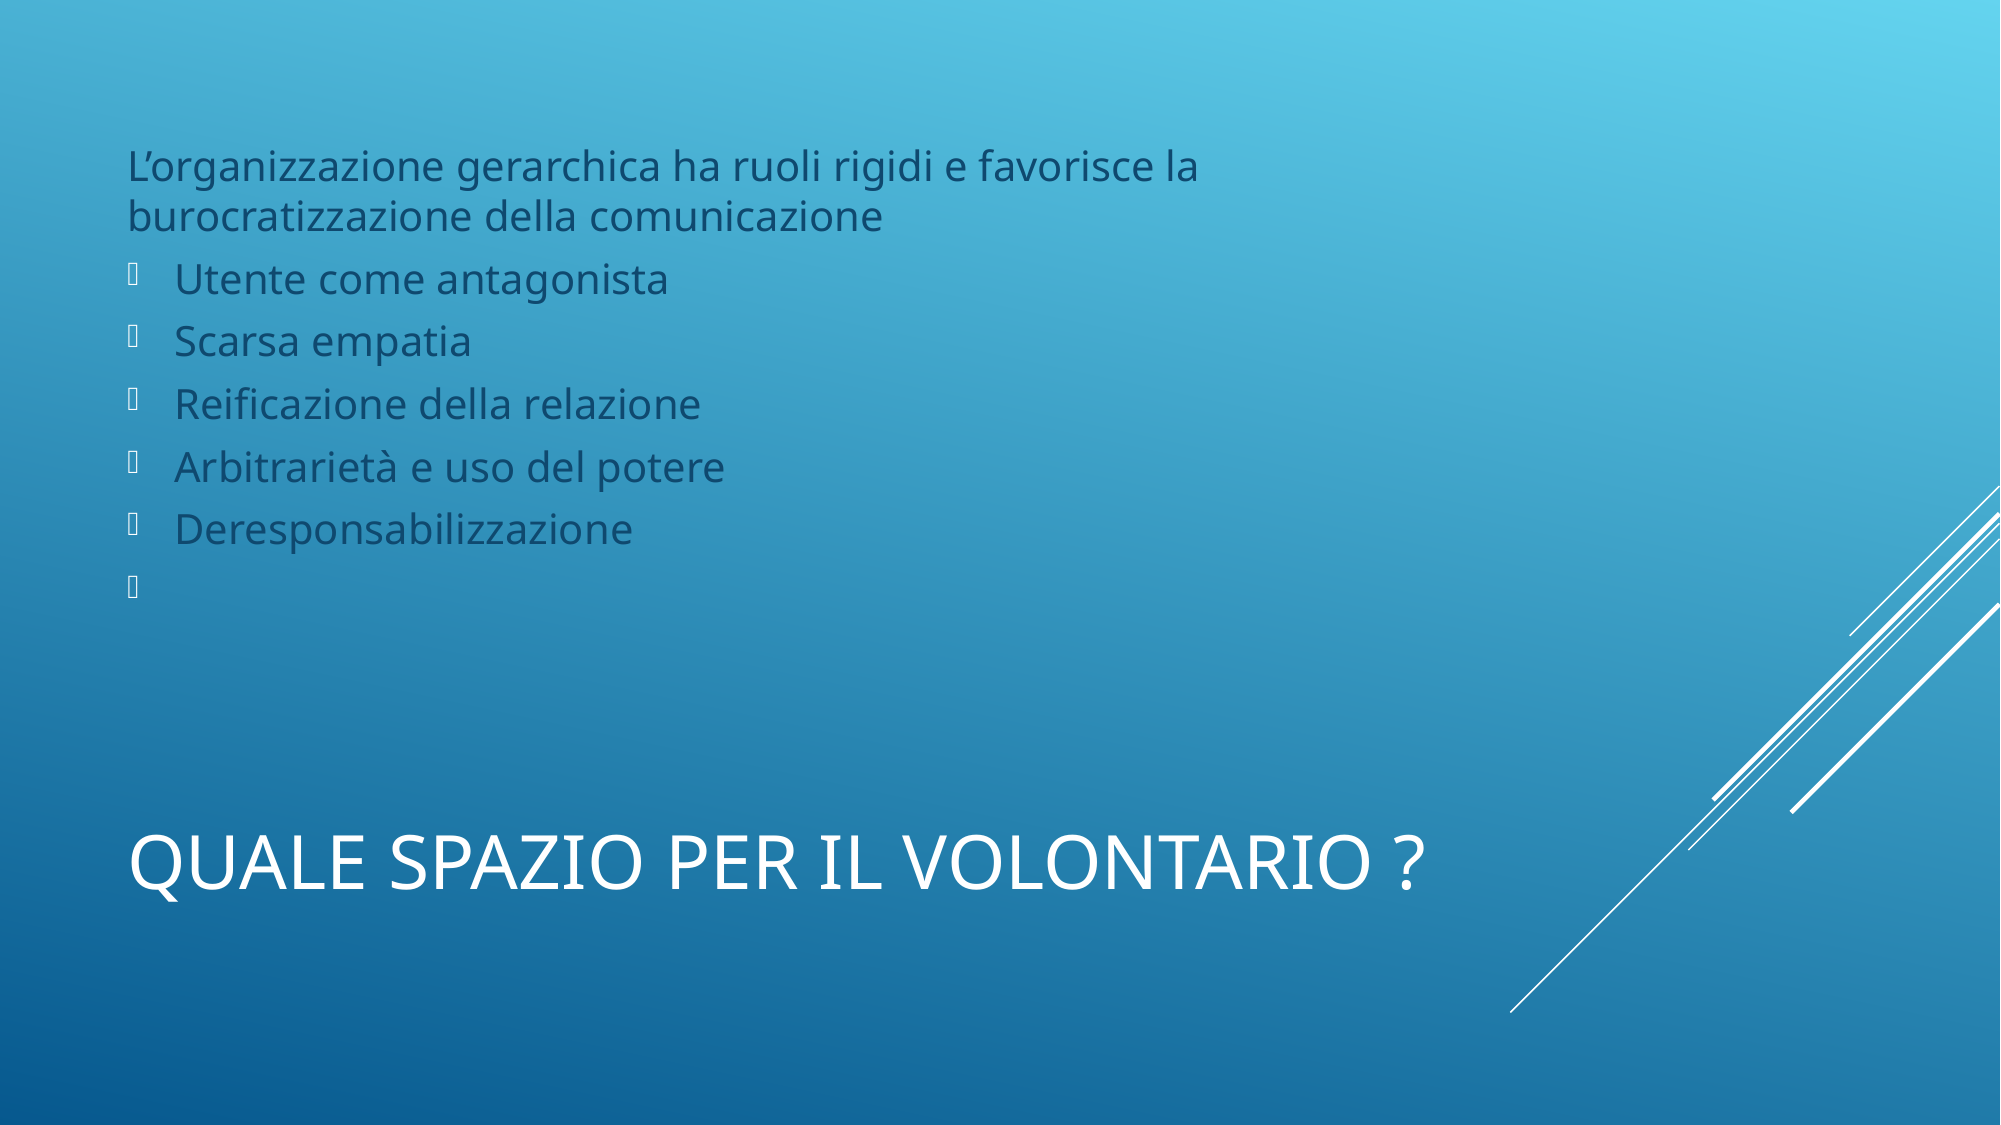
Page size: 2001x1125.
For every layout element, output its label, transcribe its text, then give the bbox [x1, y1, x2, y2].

title Quale spazio per il volontario ? [112, 736, 1513, 984]
list L’organizzazione gerarchica ha ruoli rigidi e favorisce la burocratizzazione della comunicazione Utente come antagonista Scarsa empatia Reificazione della relazione Arbitrarietà e uso del potere Deresponsabilizzazione [112, 112, 1513, 706]
